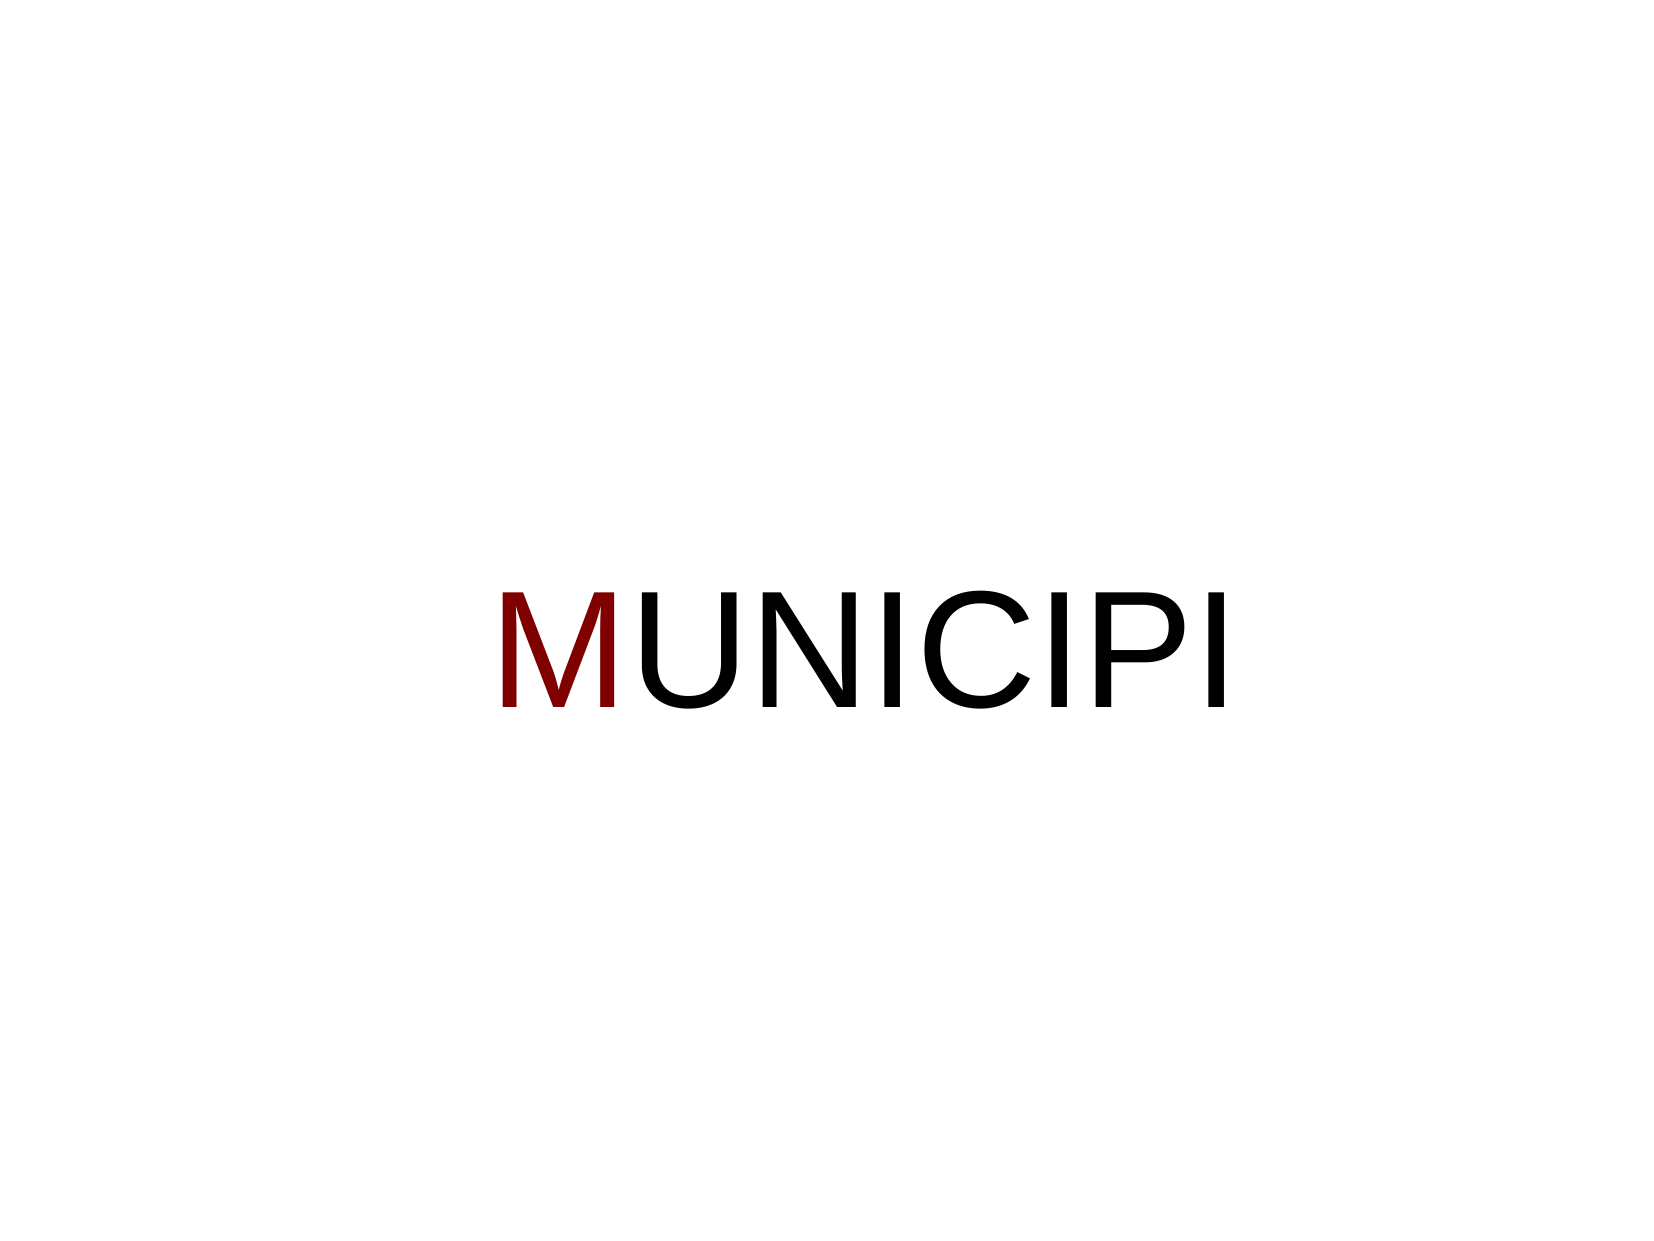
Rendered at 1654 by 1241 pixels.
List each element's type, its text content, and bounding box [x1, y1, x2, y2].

list MUNICIPI [82, 290, 1571, 1010]
